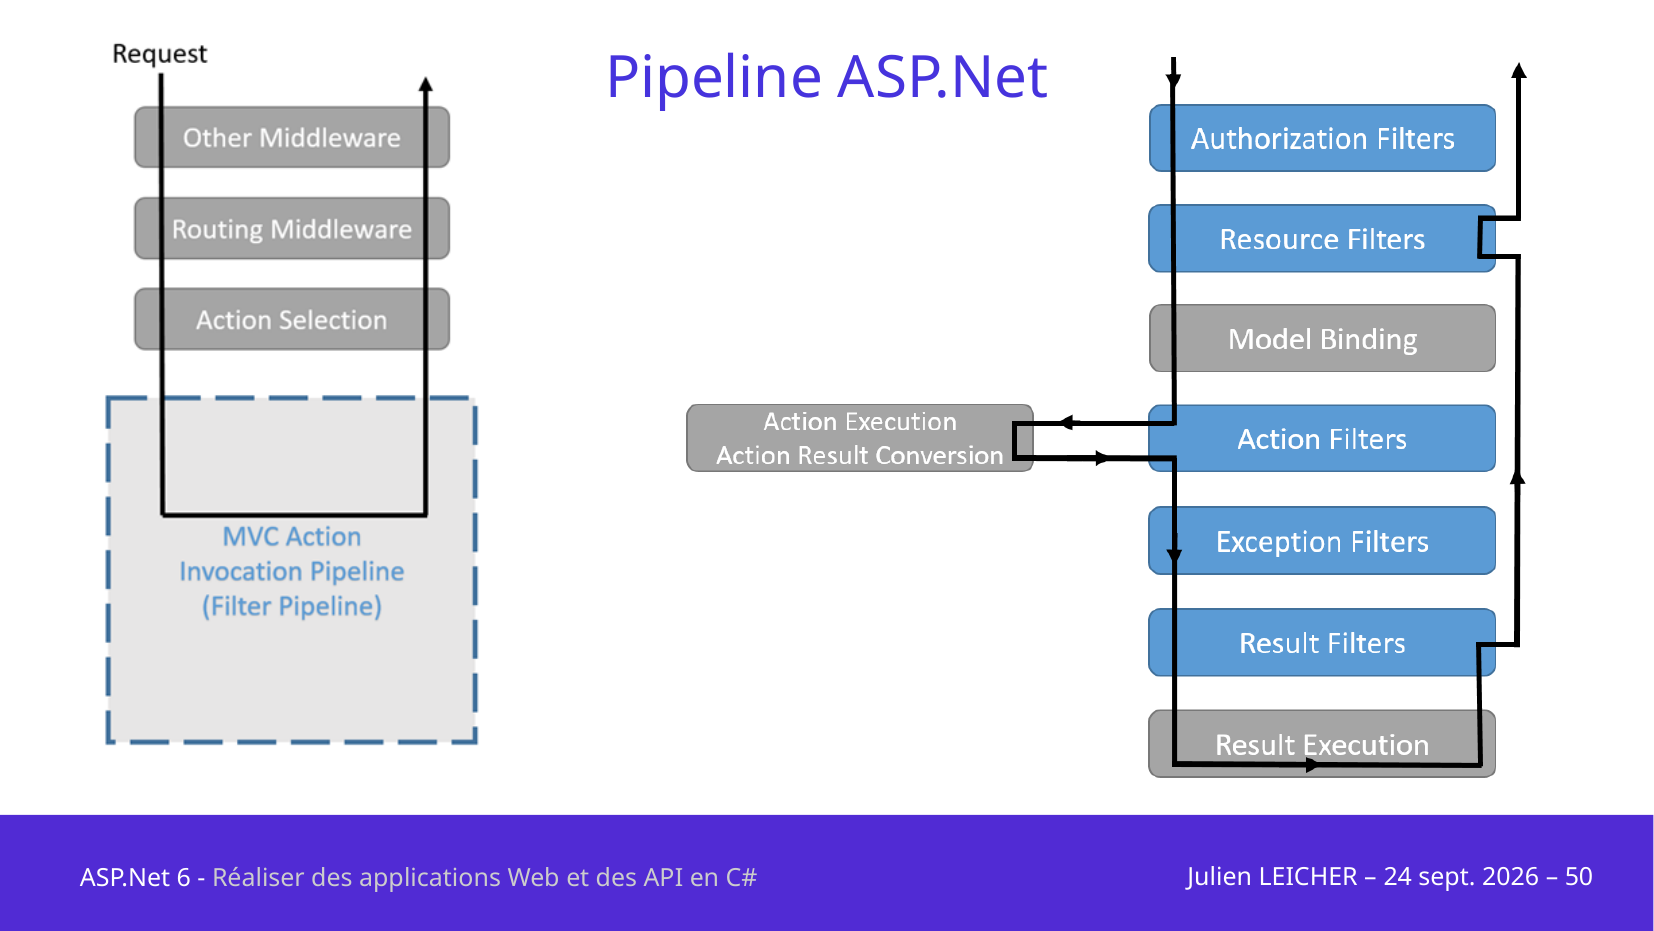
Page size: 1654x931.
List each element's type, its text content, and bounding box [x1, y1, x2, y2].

text_box Pipeline ASP.Net [0, 27, 1654, 113]
picture [11, 113, 550, 799]
text_box ASP.Net 6 - Réaliser des applications Web et des API en C# [64, 852, 798, 898]
text_box Julien LEICHER – 28 févr. 2022 – <numéro> [0, 814, 1654, 931]
picture [600, 113, 1654, 814]
